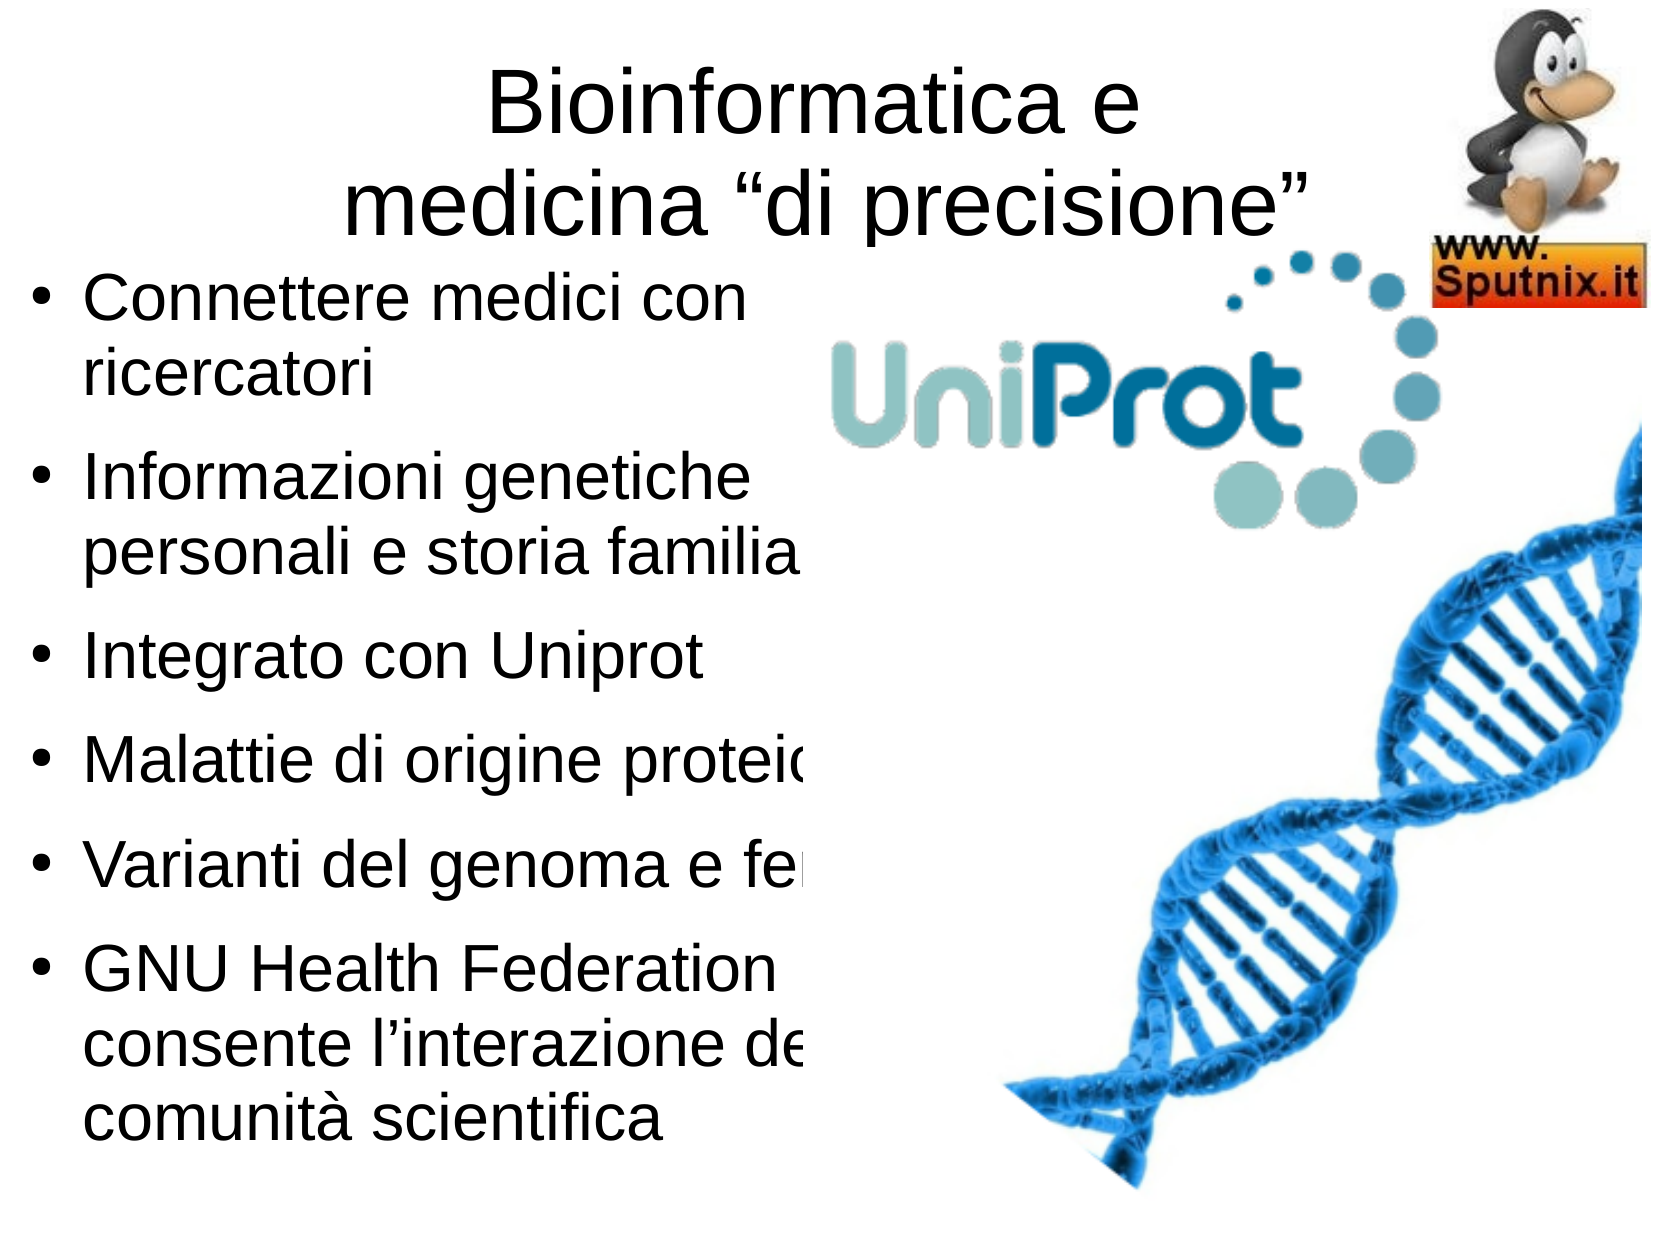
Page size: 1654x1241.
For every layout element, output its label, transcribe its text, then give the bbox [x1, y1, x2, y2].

picture [803, 8, 1651, 1230]
list Connettere medici con ricercatori Informazioni genetiche personali e storia familiare Integrato con Uniprot Malattie di origine proteica Varianti del genoma e fenotipi GNU Health Federation consente l’interazione della comunità scientifica [11, 259, 803, 1230]
title Bioinformatica e medicina “di precisione” [82, 49, 1429, 257]
